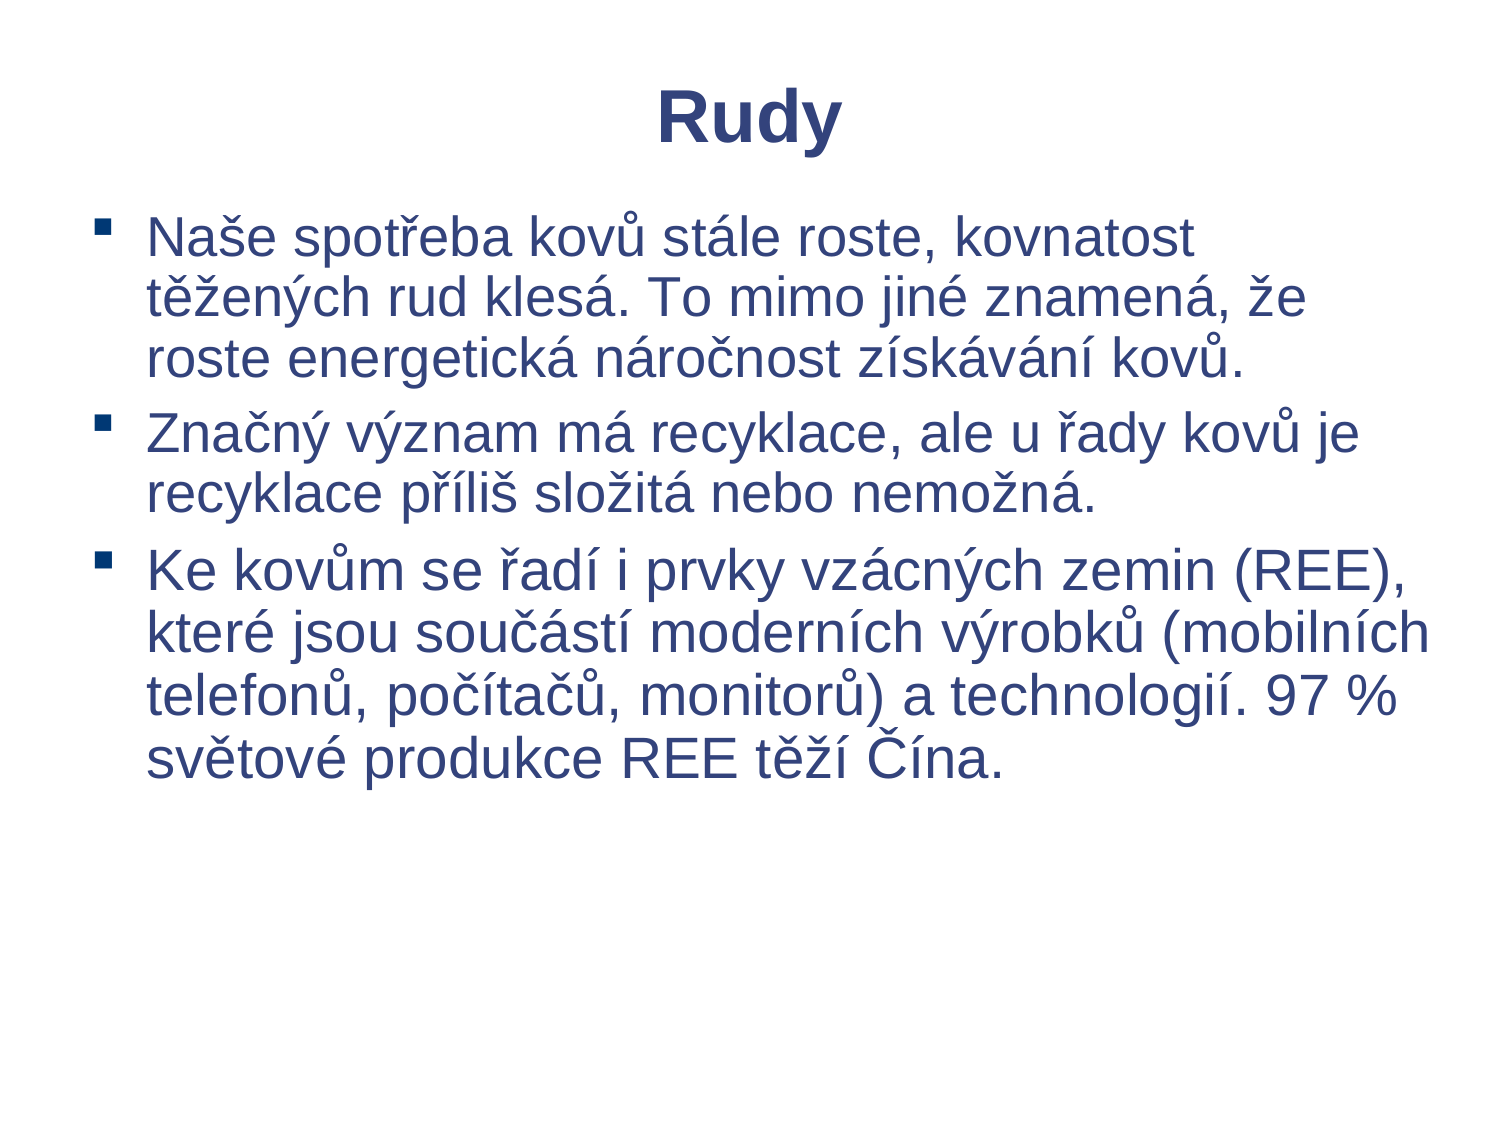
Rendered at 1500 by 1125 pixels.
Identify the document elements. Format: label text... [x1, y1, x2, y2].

list Naše spotřeba kovů stále roste, kovnatost těžených rud klesá. To mimo jiné znamená, že roste energetická náročnost získávání kovů. Značný význam má recyklace, ale u řady kovů je recyklace příliš složitá nebo nemožná. Ke kovům se řadí i prvky vzácných zemin (REE), které jsou součástí moderních výrobků (mobilních telefonů, počítačů, monitorů) a technologií. 97 % světové produkce REE těží Čína. [74, 200, 1450, 1001]
title Rudy [112, 50, 1388, 176]
